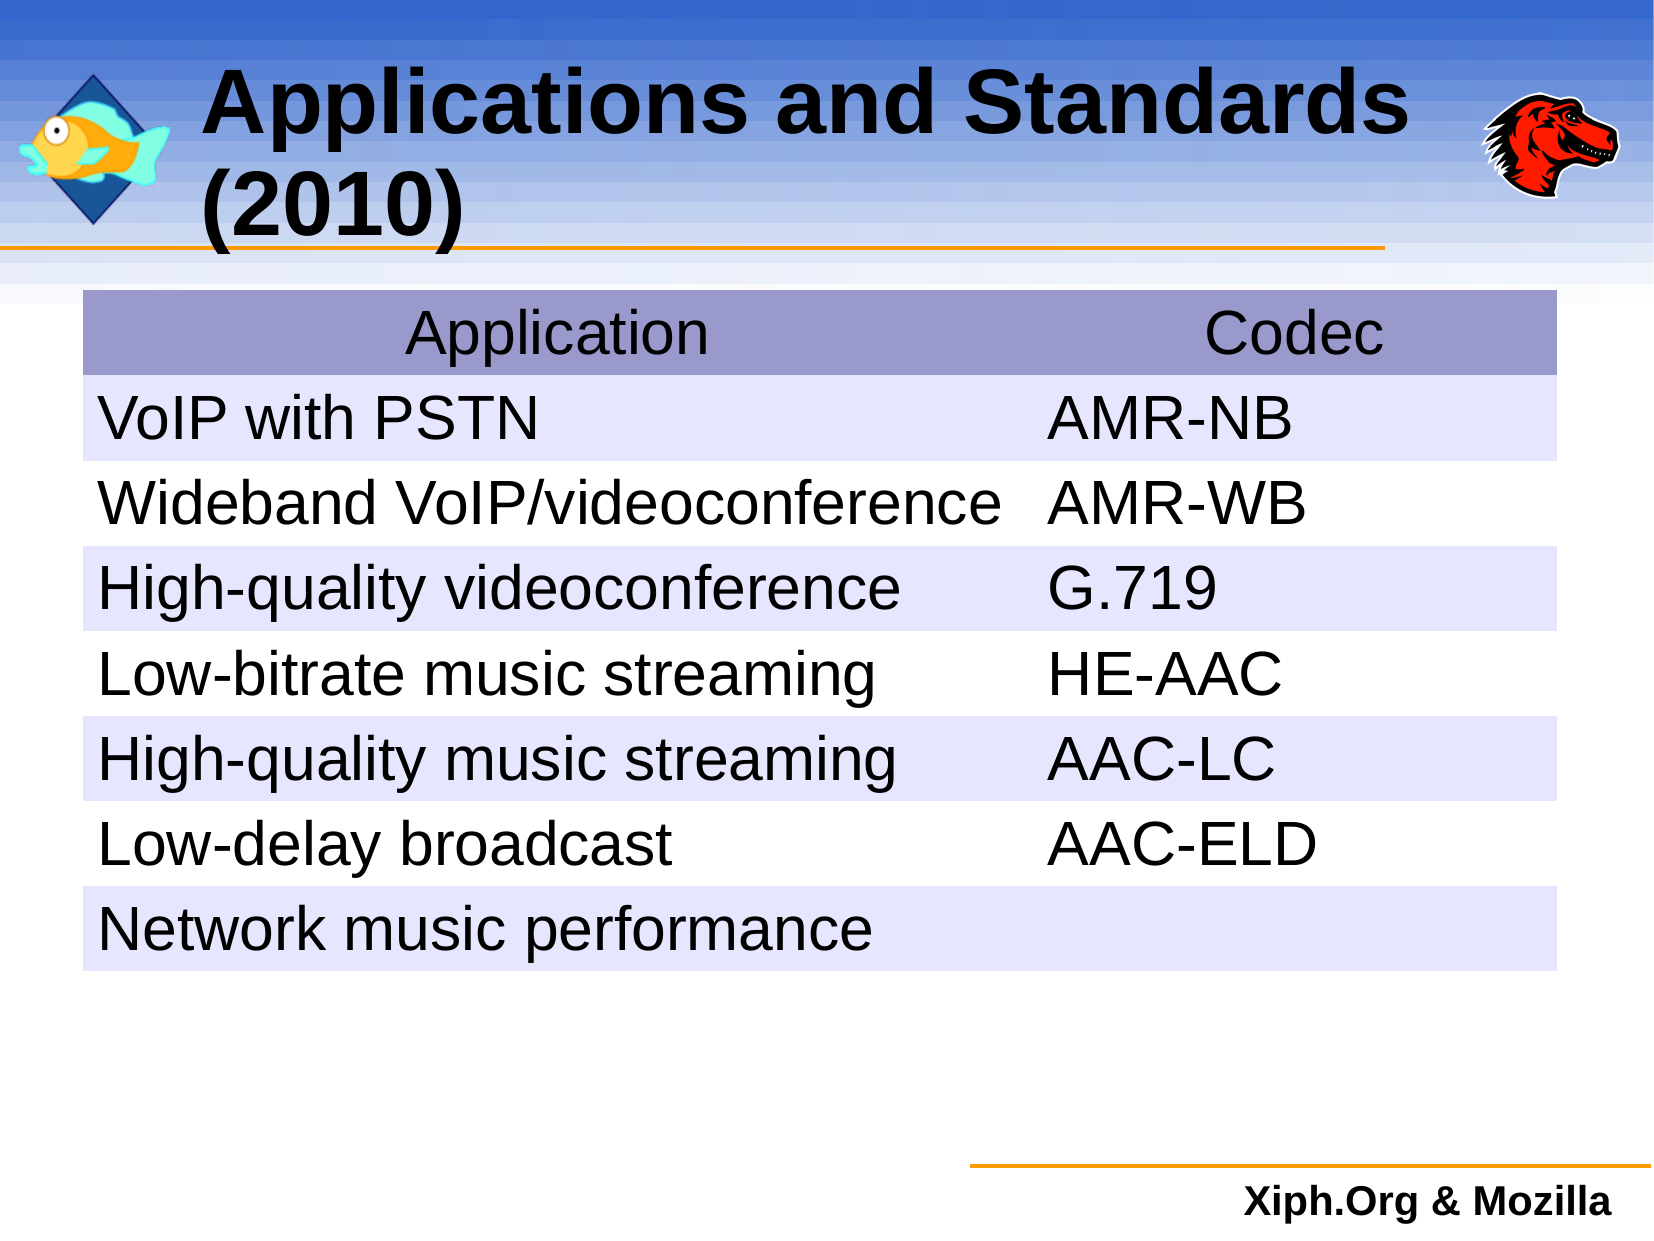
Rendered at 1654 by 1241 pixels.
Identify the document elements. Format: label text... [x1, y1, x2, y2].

table_cell G.719 [1033, 546, 1557, 631]
table_header Codec [1033, 290, 1557, 375]
table_cell AAC-LC [1033, 716, 1557, 801]
table_cell HE-AAC [1033, 631, 1557, 716]
title Applications and Standards (2010) [200, 49, 1571, 257]
table_header Application [83, 290, 1033, 375]
table_cell Network music performance [83, 886, 1033, 971]
picture [0, 0, 1654, 1241]
table_cell Low-bitrate music streaming [83, 631, 1033, 716]
table_cell High-quality videoconference [83, 546, 1033, 631]
table_cell High-quality music streaming [83, 716, 1033, 801]
table_cell [1033, 886, 1557, 971]
table_cell Wideband VoIP/videoconference [83, 461, 1033, 546]
table_cell AAC-ELD [1033, 801, 1557, 886]
table_cell Low-delay broadcast [83, 801, 1033, 886]
table_cell AMR-NB [1033, 375, 1557, 461]
table_cell AMR-WB [1033, 461, 1557, 546]
table_cell VoIP with PSTN [83, 375, 1033, 461]
